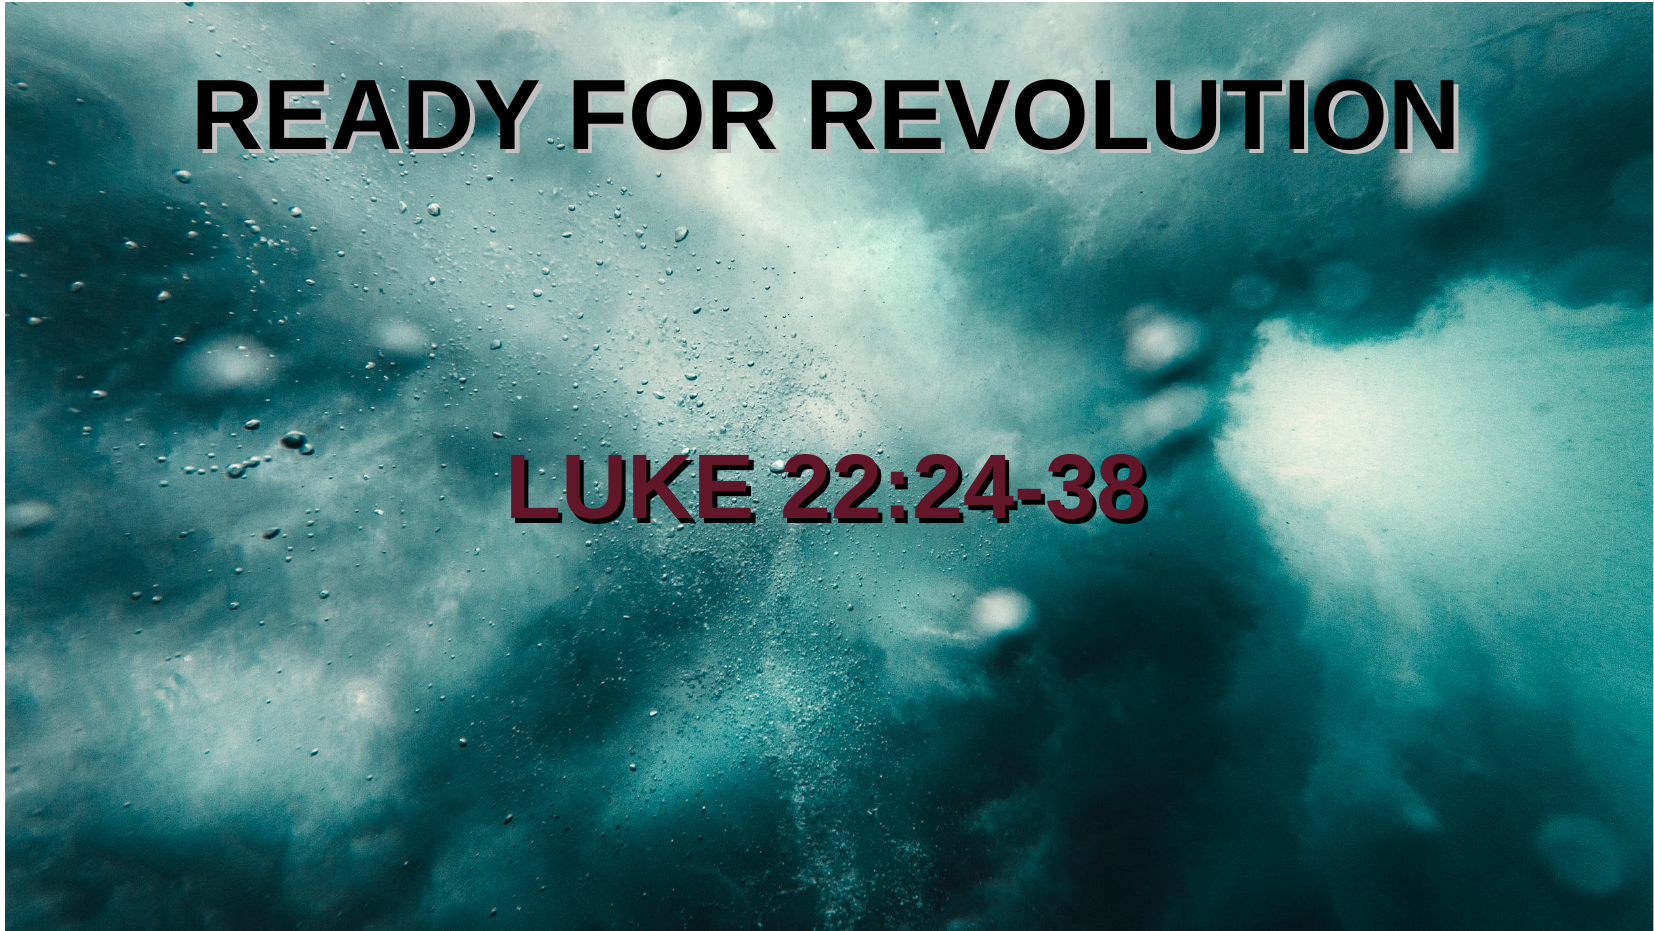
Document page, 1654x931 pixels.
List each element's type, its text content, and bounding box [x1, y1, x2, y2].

picture [5, 2, 1654, 931]
subtitle LUKE 22:24-38 [82, 217, 1571, 758]
title READY FOR REVOLUTION [82, 37, 1571, 193]
